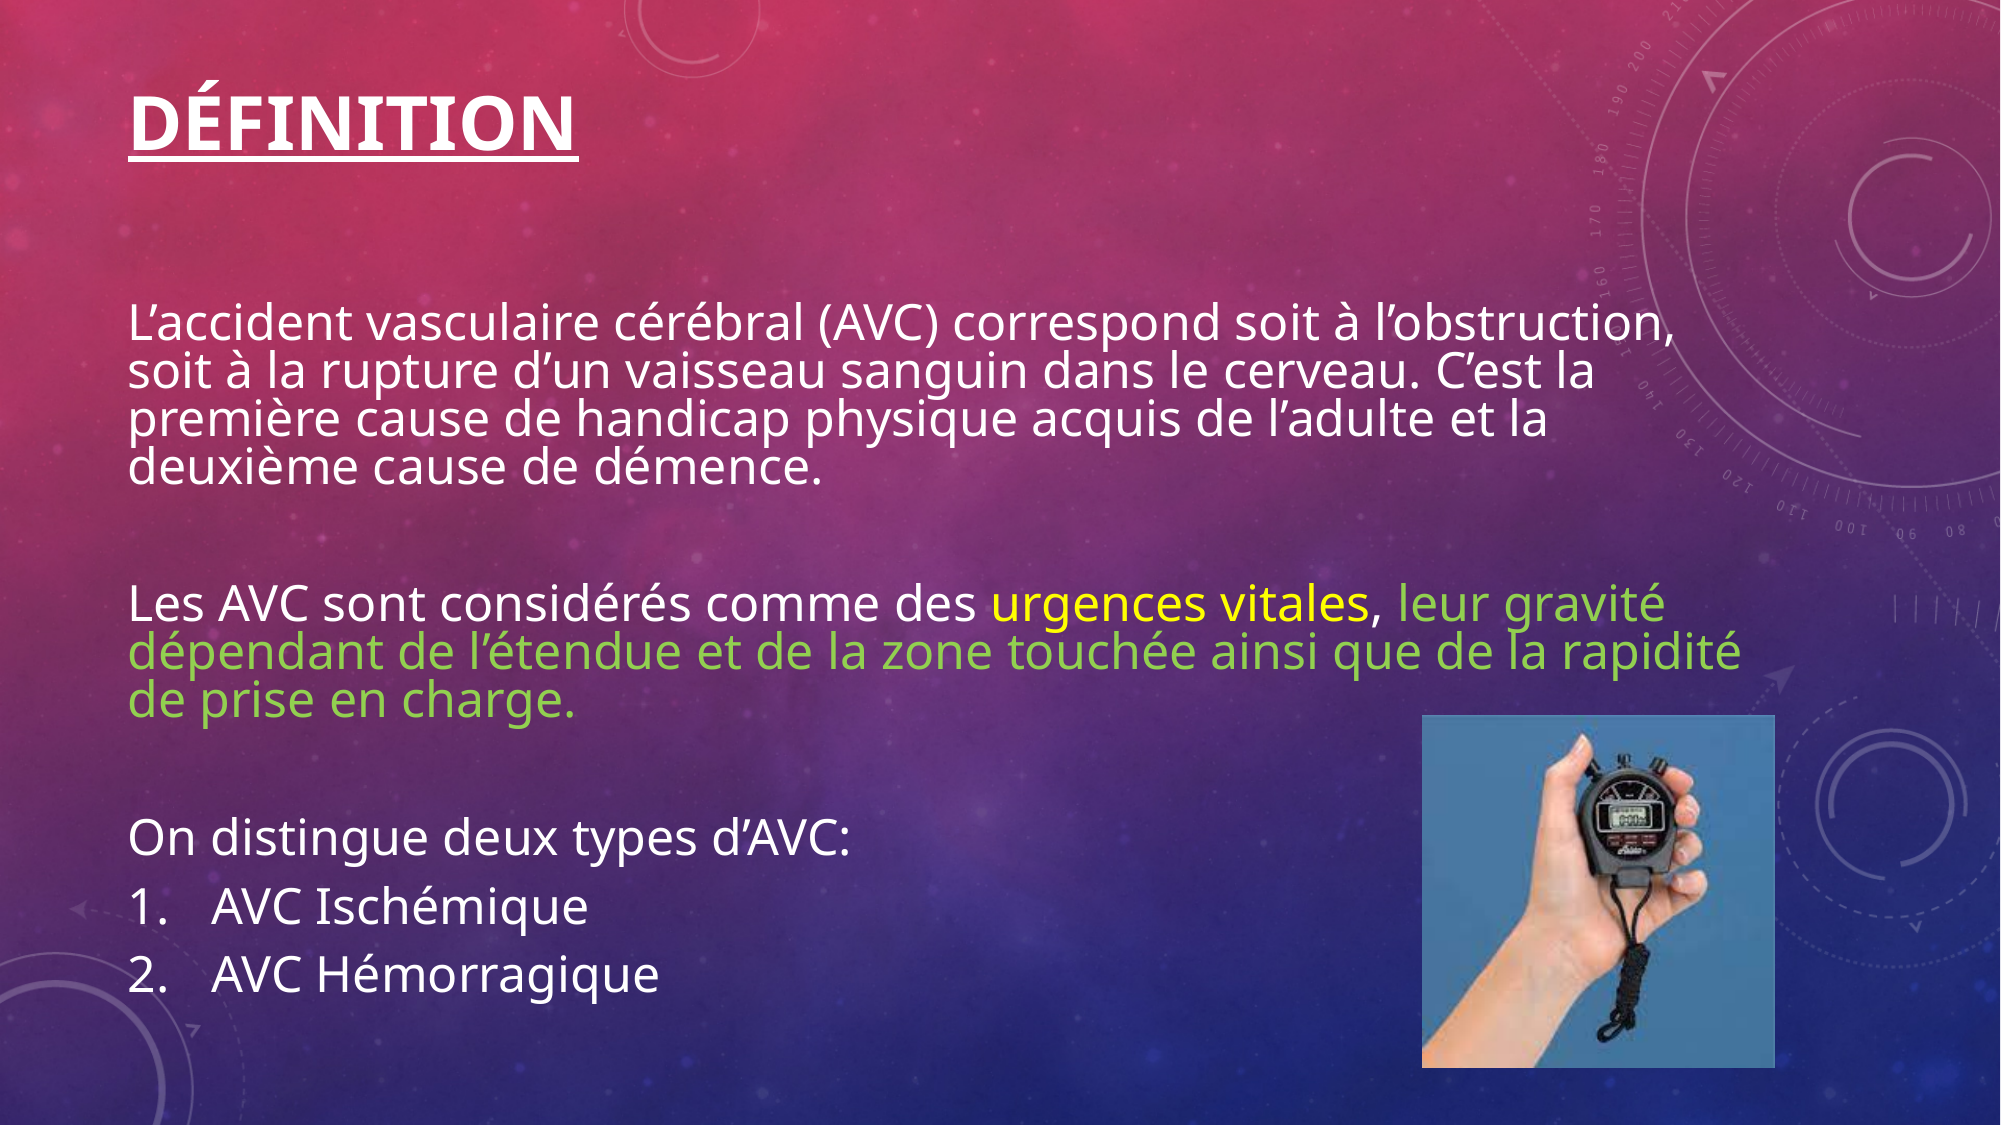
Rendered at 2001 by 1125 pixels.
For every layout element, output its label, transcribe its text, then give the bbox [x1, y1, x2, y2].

title Définition [112, 19, 1775, 222]
picture [1422, 715, 1775, 1068]
list L’accident vasculaire cérébral (AVC) correspond soit à l’obstruction, soit à la rupture d’un vaisseau sanguin dans le cerveau. C’est la première cause de handicap physique acquis de l’adulte et la deuxième cause de démence. Les AVC sont considérés comme des urgences vitales, leur gravité dépendant de l’étendue et de la zone touchée ainsi que de la rapidité de prise en charge. On distingue deux types d’AVC: AVC Ischémique AVC Hémorragique [112, 279, 1775, 1026]
